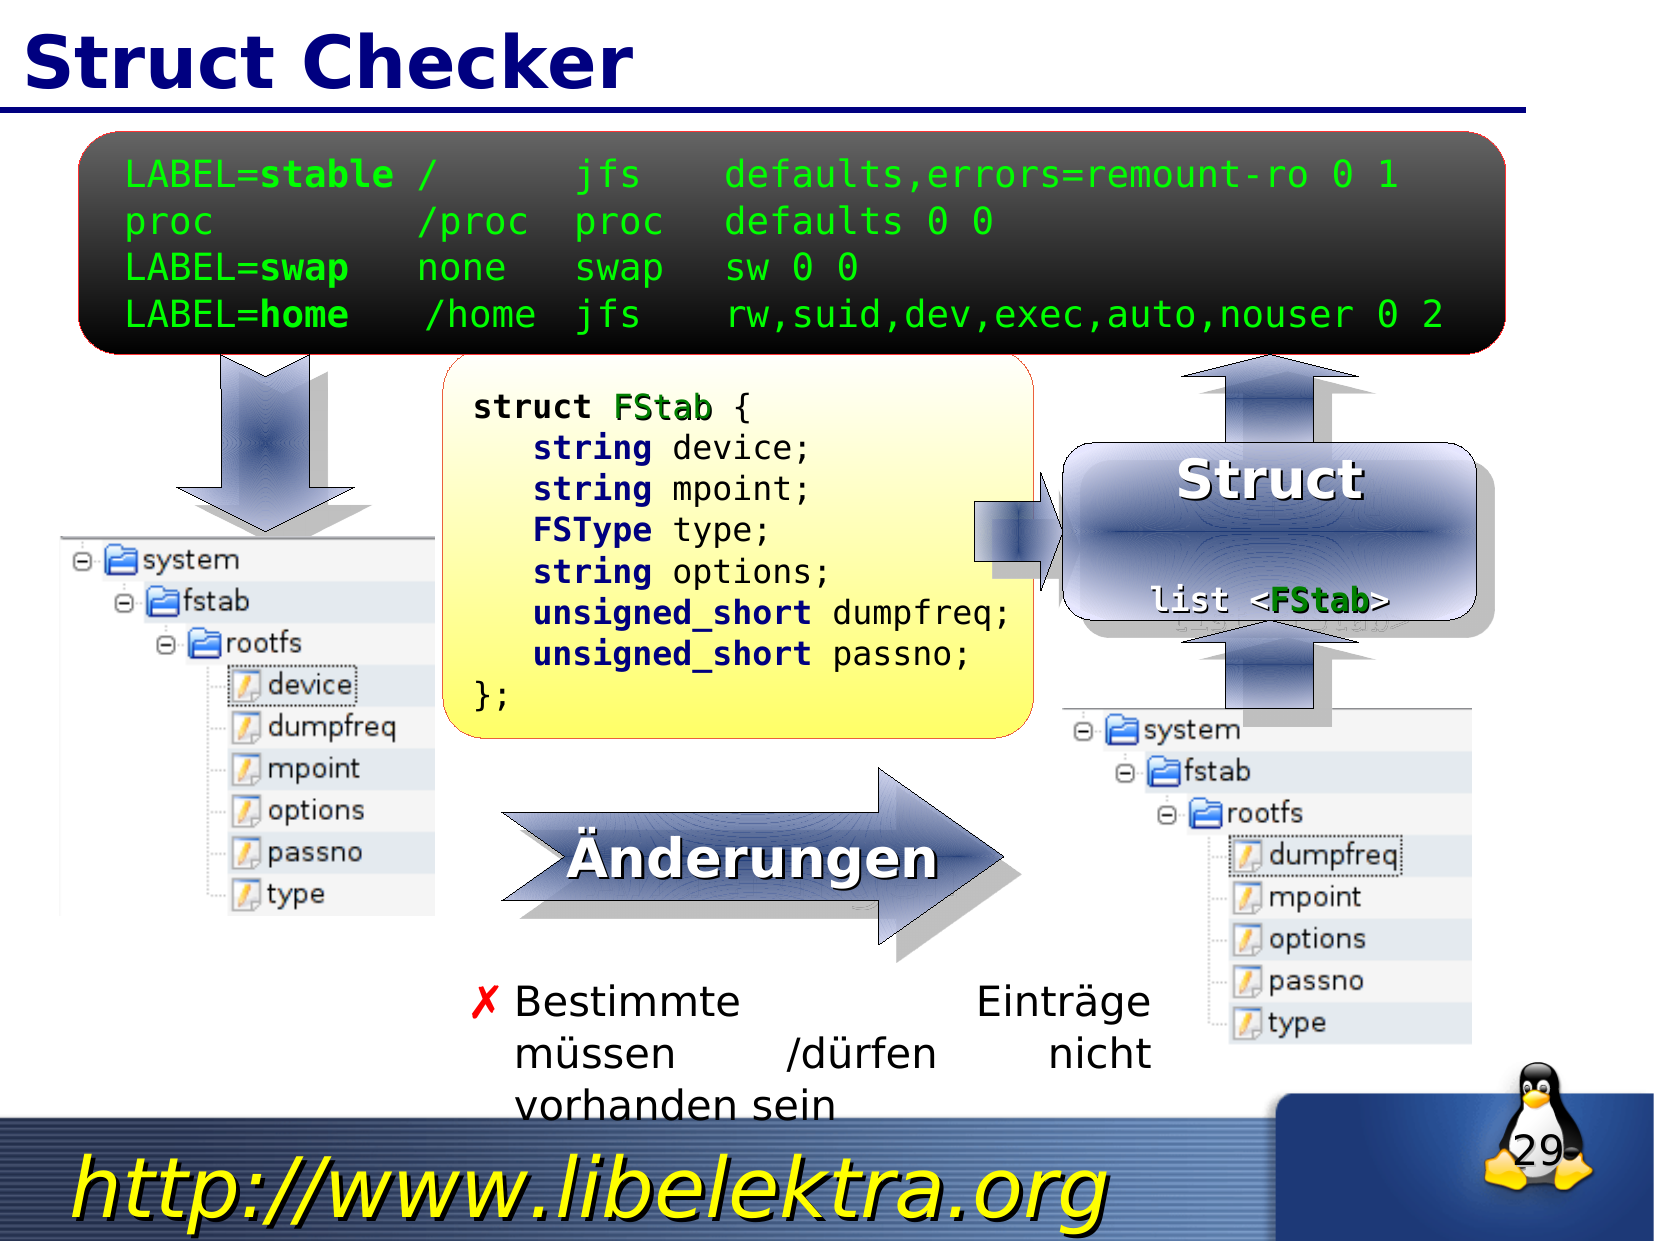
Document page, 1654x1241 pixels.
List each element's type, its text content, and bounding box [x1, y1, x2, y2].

picture [0, 1061, 1654, 1241]
text_box [1181, 620, 1359, 709]
picture [59, 536, 435, 916]
text_box [78, 131, 1506, 739]
picture [1062, 708, 1472, 1051]
text_box LABEL=stable / jfs defaults,errors=remount-ro 0 1 proc /proc proc defaults 0 0 LABEL=swap none swap sw 0 0 LABEL=home /home jfs rw,suid,dev,exec,auto,nouser 0 2 [124, 151, 1460, 335]
text_box Bestimmte Einträge müssen /dürfen nicht vorhanden sein [472, 974, 1152, 1127]
text_box <Nummer> [1312, 1122, 1565, 1178]
text_box [1034, 472, 1062, 591]
text_box struct FStab { string device; string mpoint; FSType type; string options; unsigned_short dumpfreq; unsigned_short passno; }; [472, 385, 1034, 712]
text_box Struct Checker [22, 14, 1611, 111]
text_box Struct list <FStab> [1062, 442, 1477, 621]
text_box Änderungen [501, 767, 1004, 945]
